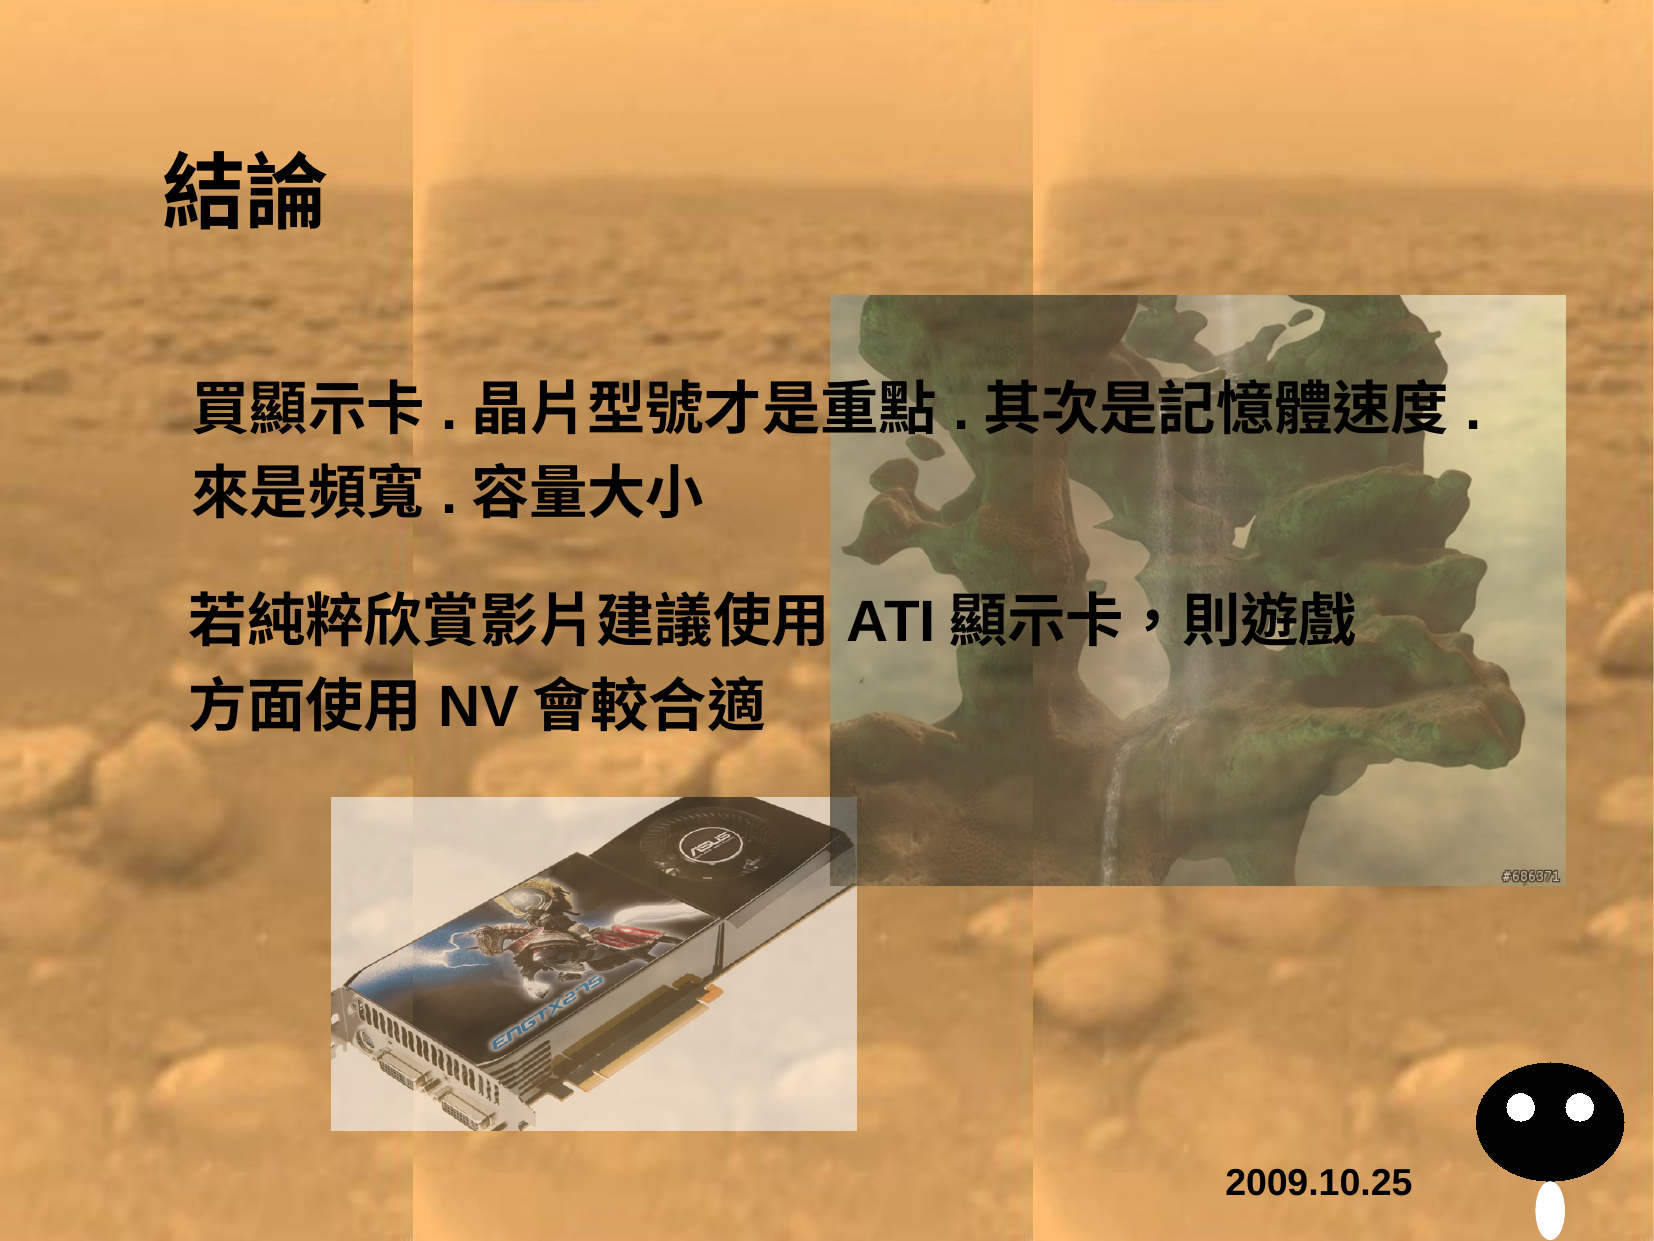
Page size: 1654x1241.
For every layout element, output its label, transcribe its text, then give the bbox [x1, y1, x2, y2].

text_box 買顯示卡.晶片型號才是重點.其次是記憶體速度.來是頻寬.容量大小 [177, 354, 1536, 512]
text_box 若純粹欣賞影片建議使用ATI顯示卡，則遊戲方面使用NV會較合適 [174, 566, 1415, 725]
picture [0, 0, 1654, 1241]
text_box 結論 [147, 118, 591, 233]
